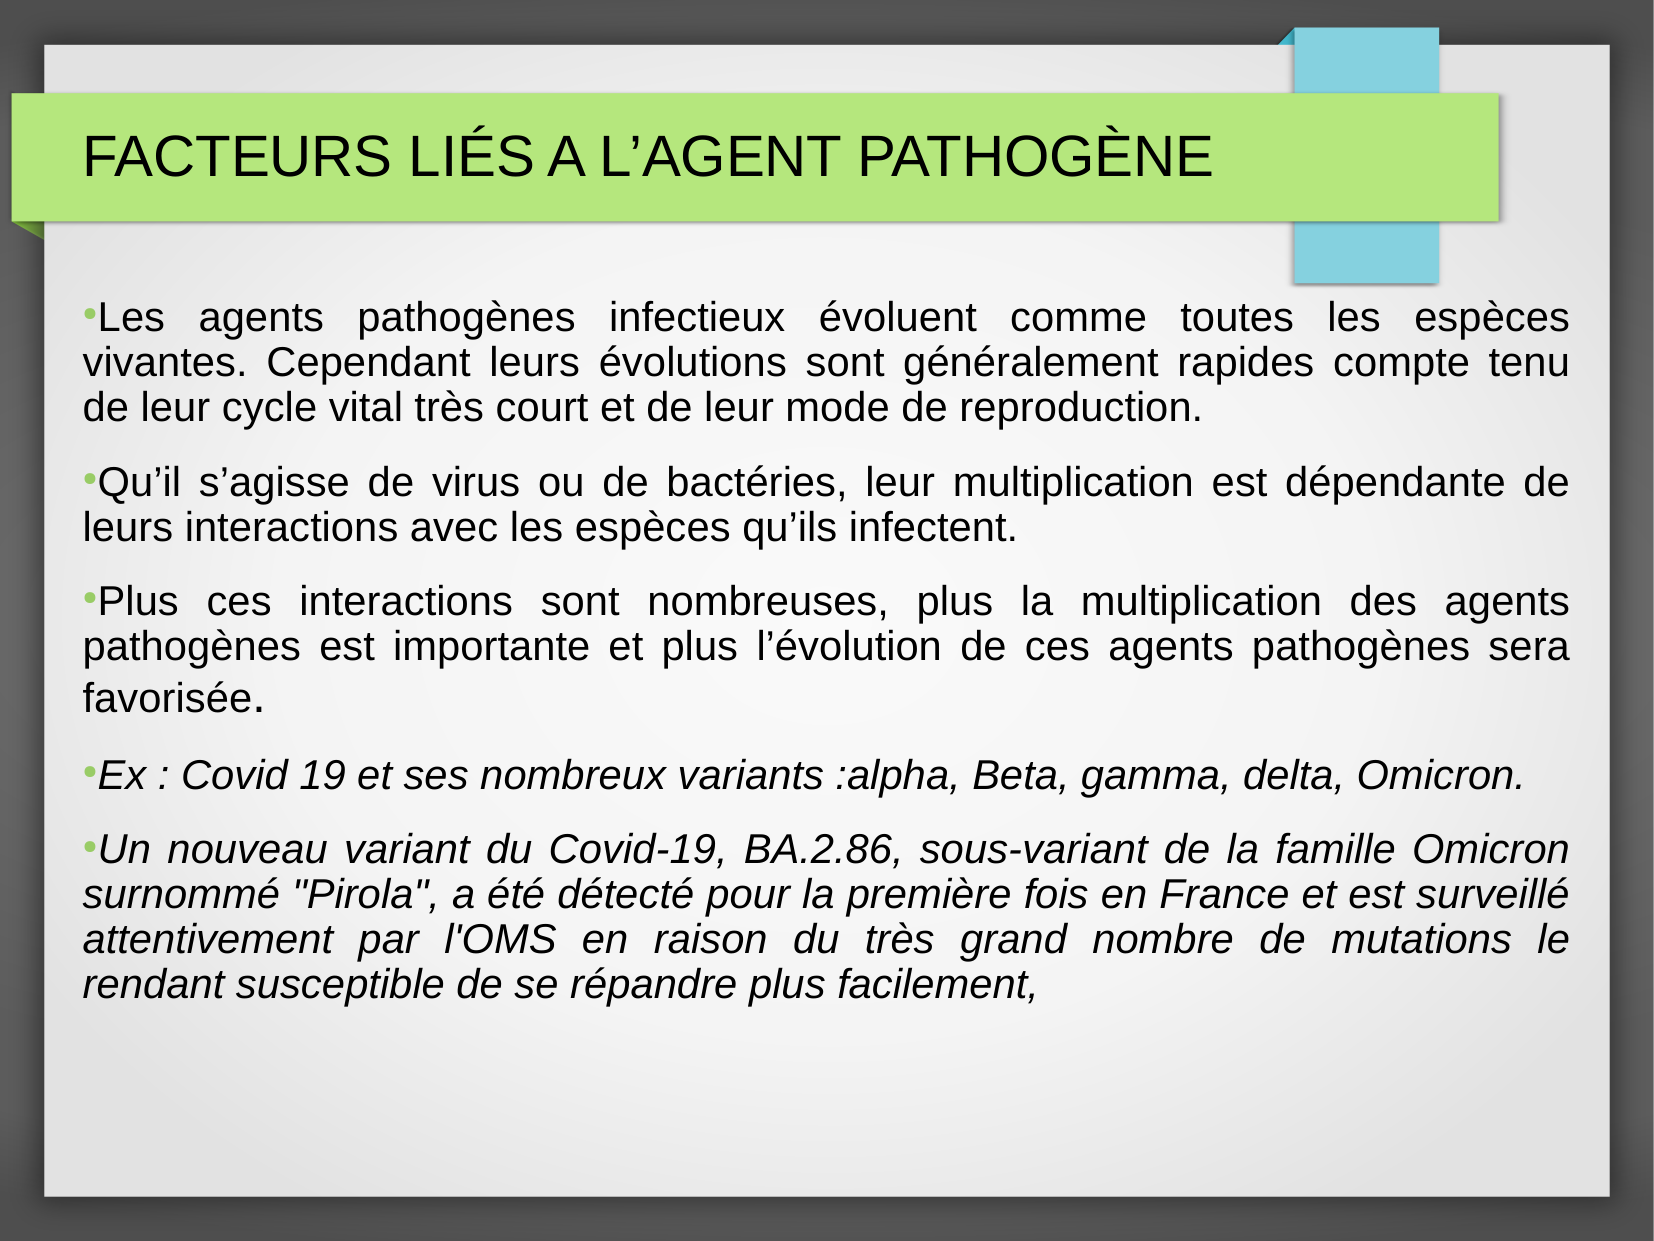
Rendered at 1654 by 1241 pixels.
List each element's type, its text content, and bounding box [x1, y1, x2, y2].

list Les agents pathogènes infectieux évoluent comme toutes les espèces vivantes. Cependant leurs évolutions sont généralement rapides compte tenu de leur cycle vital très court et de leur mode de reproduction. Qu’il s’agisse de virus ou de bactéries, leur multiplication est dépendante de leurs interactions avec les espèces qu’ils infectent. Plus ces interactions sont nombreuses, plus la multiplication des agents pathogènes est importante et plus l’évolution de ces agents pathogènes sera favorisée. Ex : Covid 19 et ses nombreux variants :alpha, Beta, gamma, delta, Omicron. Un nouveau variant du Covid-19, BA.2.86, sous-variant de la famille Omicron surnommé "Pirola", a été détecté pour la première fois en France et est surveillé attentivement par l'OMS en raison du très grand nombre de mutations le rendant susceptible de se répandre plus facilement, [82, 295, 1571, 1015]
title FACTEURS LIÉS A L’AGENT PATHOGÈNE [82, 94, 1264, 213]
